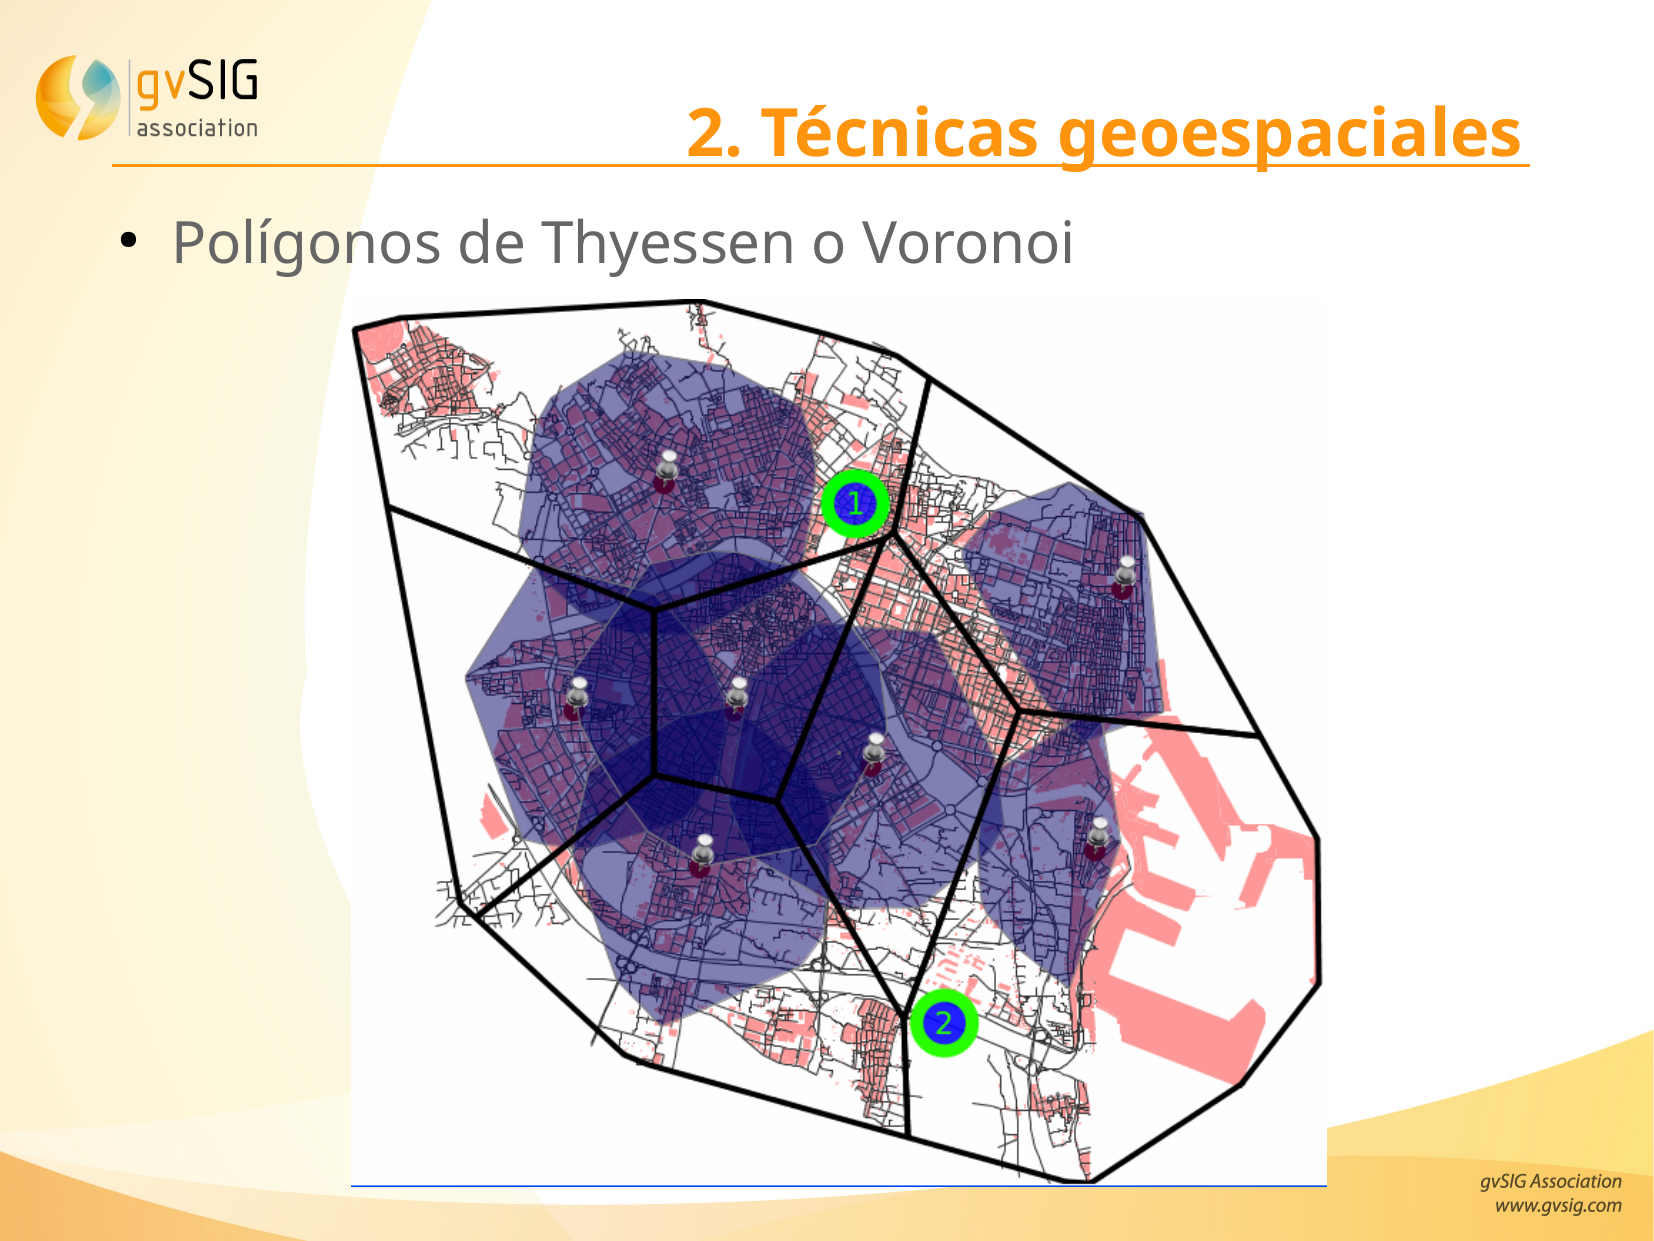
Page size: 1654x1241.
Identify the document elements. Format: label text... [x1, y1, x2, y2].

list Polígonos de Thyessen o Voronoi [29, 201, 1625, 921]
title 2. Técnicas geoespaciales [295, 167, 1524, 184]
picture [0, 0, 1654, 1241]
title 2. Técnicas geoespaciales [295, 84, 1524, 164]
